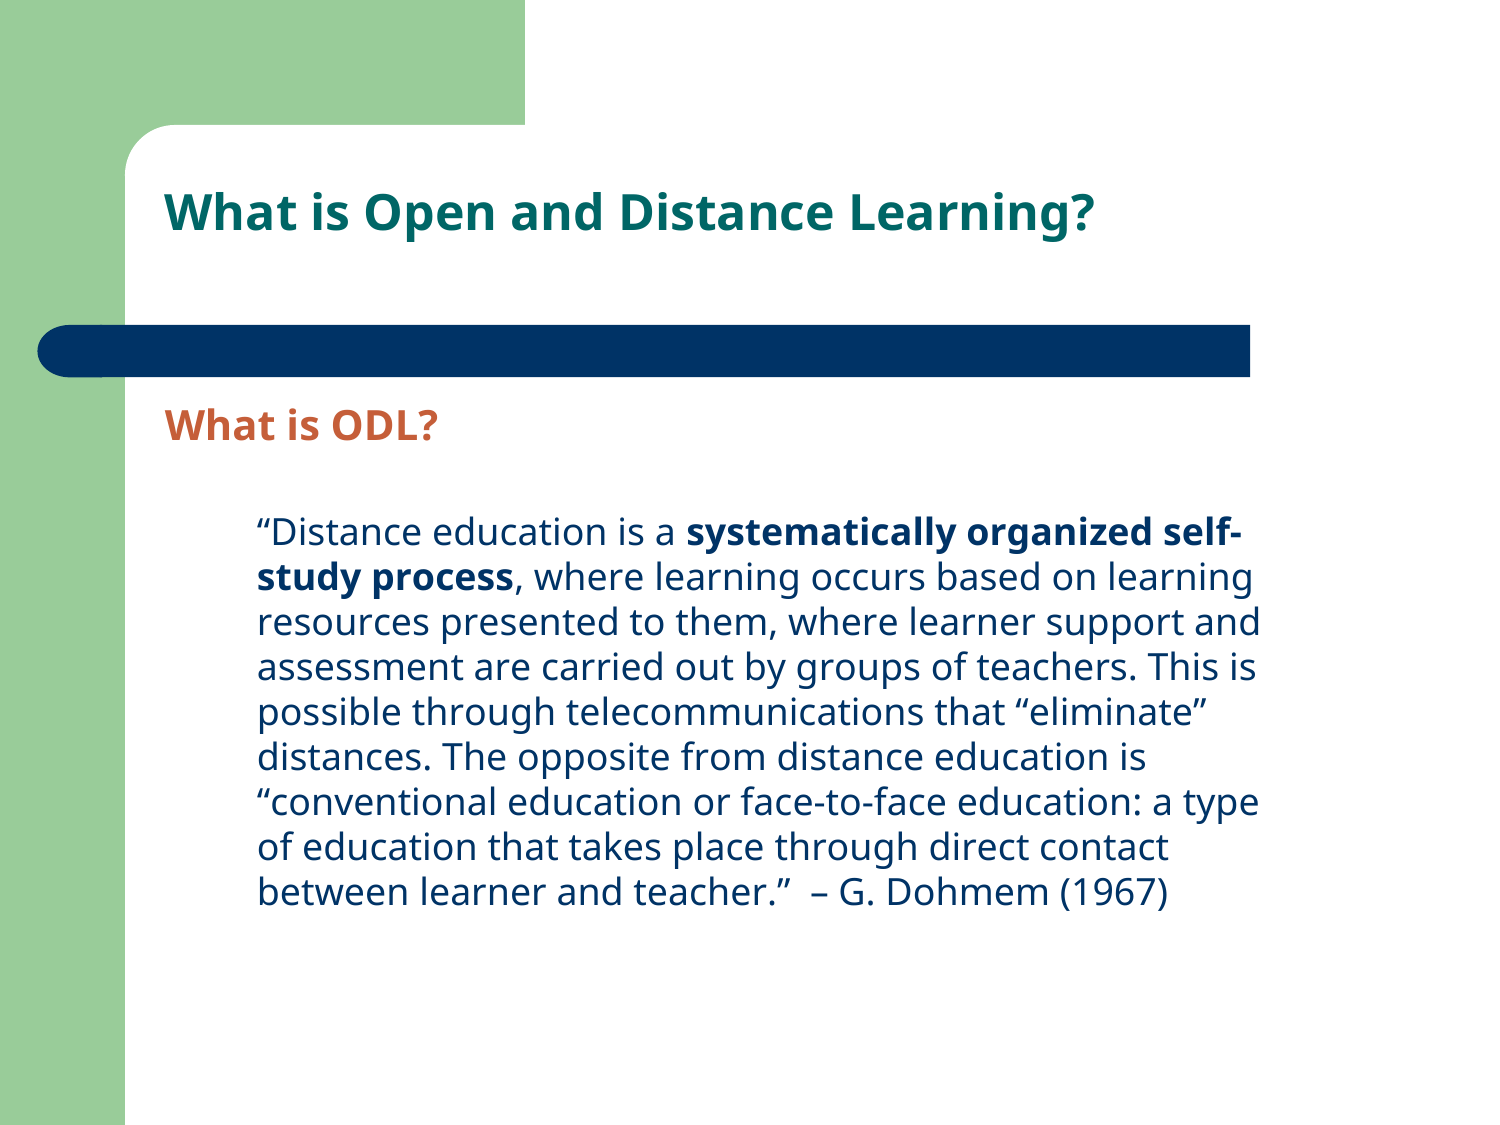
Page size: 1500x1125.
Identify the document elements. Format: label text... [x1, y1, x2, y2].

title What is Open and Distance Learning? [149, 149, 1463, 250]
list What is ODL? [149, 387, 1463, 1000]
text_box “Distance education is a systematically organized self-study process, where learning occurs based on learning resources presented to them, where learner support and assessment are carried out by groups of teachers. This is possible through telecommunications that “eliminate” distances. The opposite from distance education is “conventional education or face-to-face education: a type of education that takes place through direct contact between learner and teacher.” – G. Dohmem (1967) [242, 499, 1294, 921]
